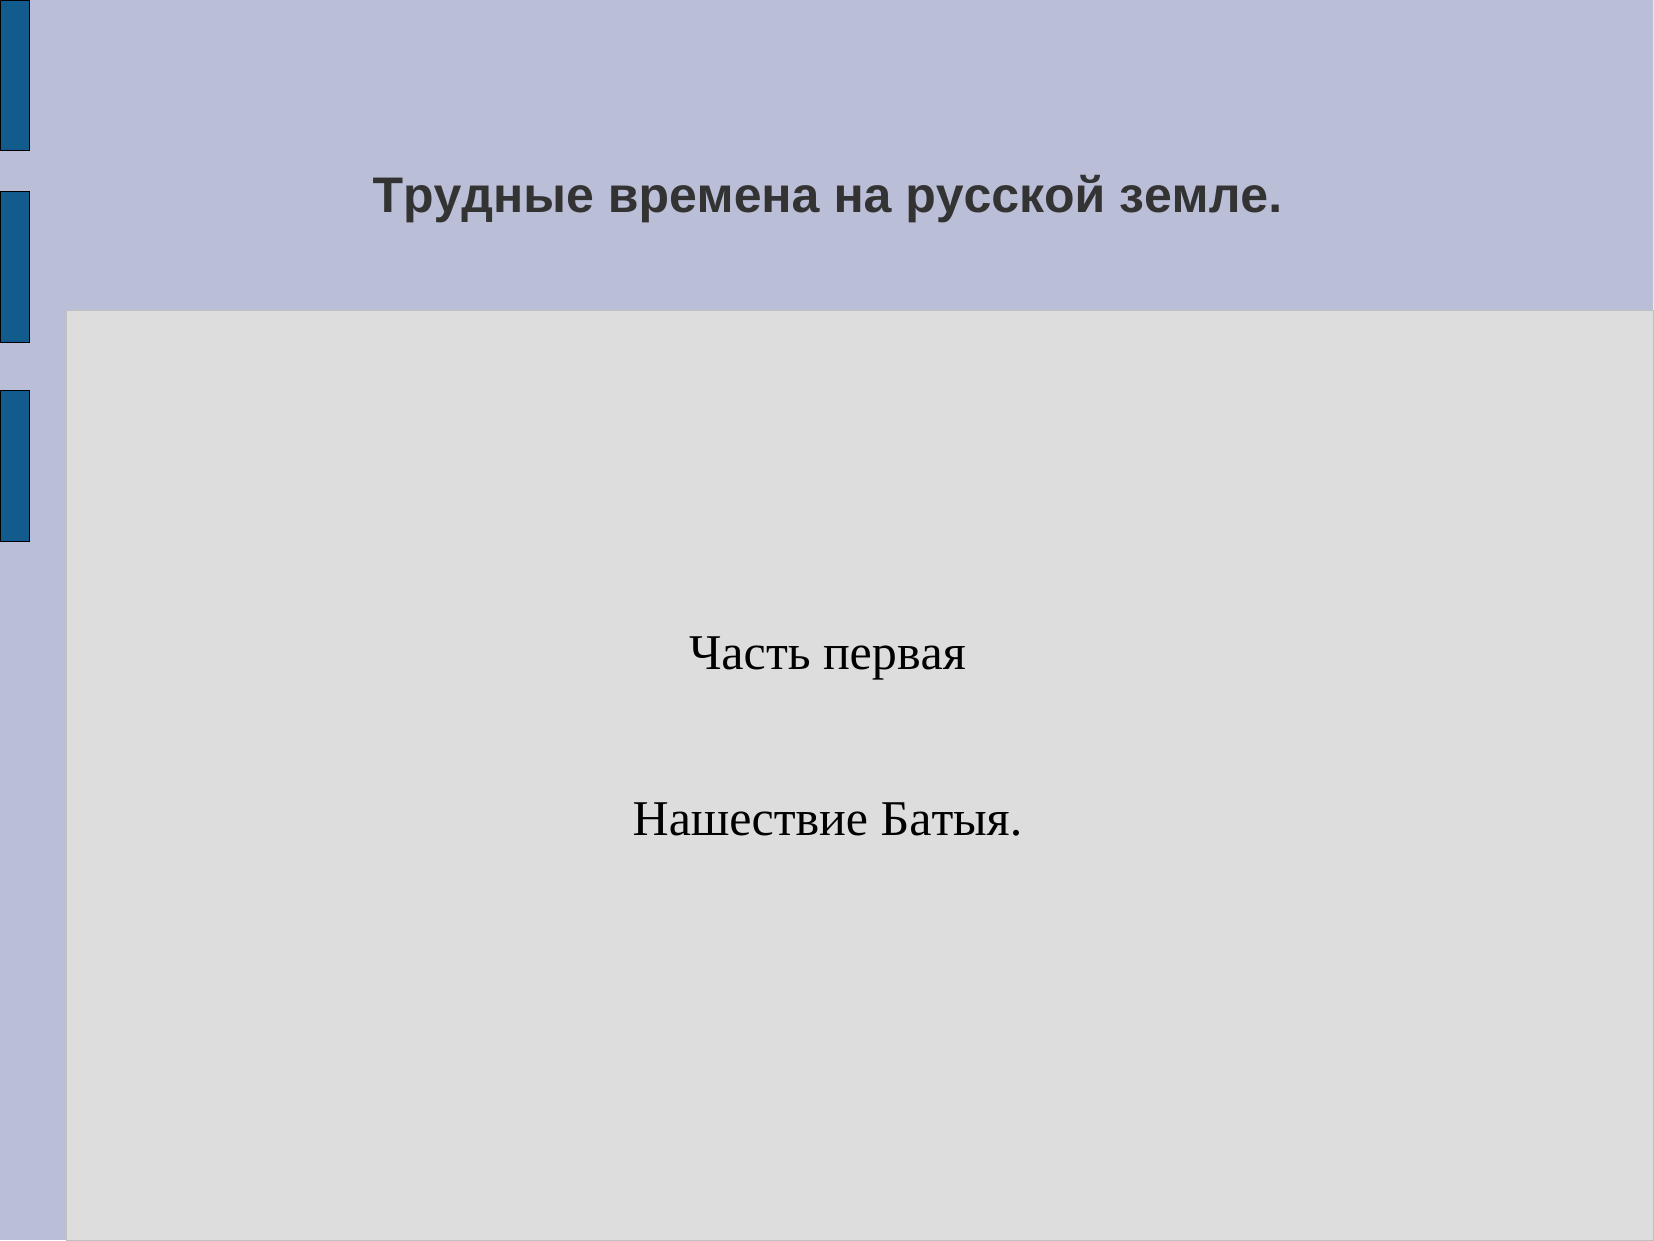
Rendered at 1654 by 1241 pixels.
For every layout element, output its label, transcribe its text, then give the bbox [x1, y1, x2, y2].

title Трудные времена на русской земле. [121, 91, 1534, 299]
subtitle Часть первая Нашествие Батыя. [121, 344, 1534, 1127]
